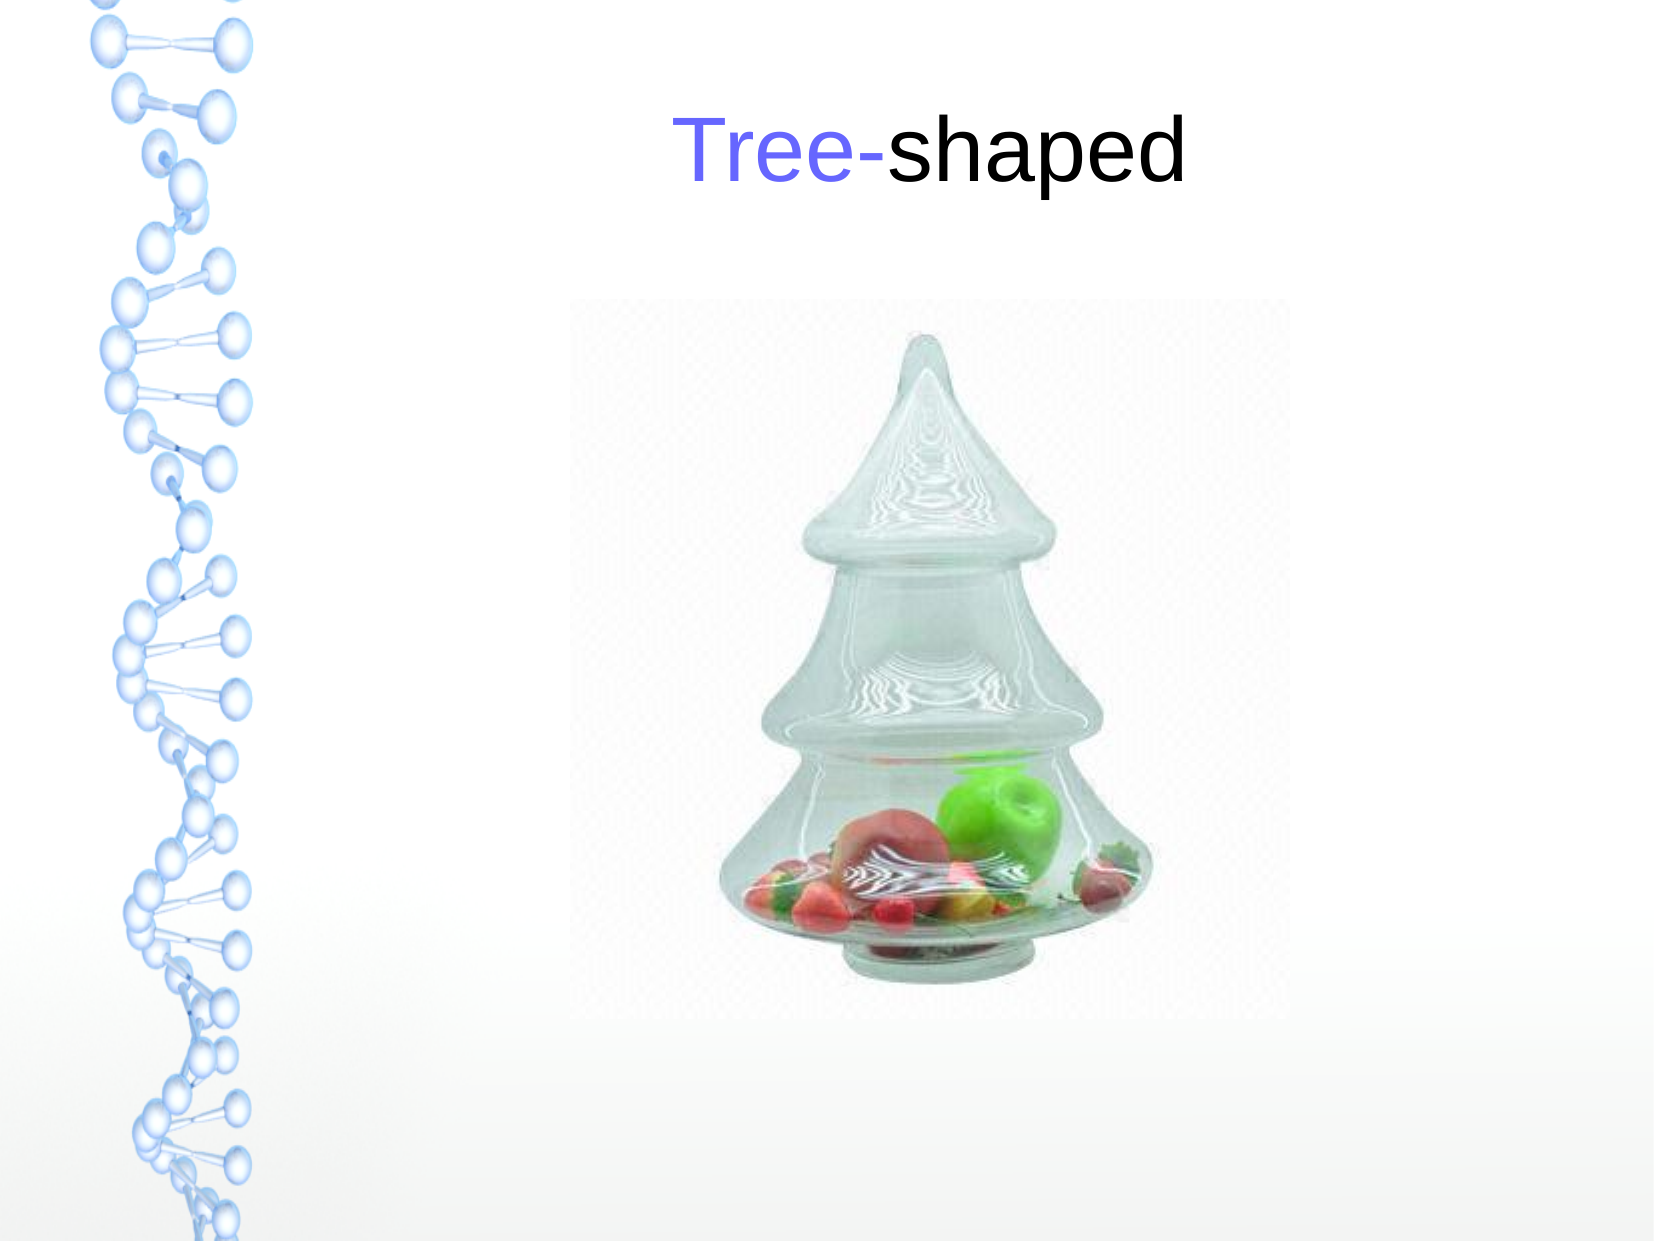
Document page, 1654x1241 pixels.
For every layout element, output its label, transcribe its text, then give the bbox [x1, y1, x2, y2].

picture [0, 0, 1654, 1241]
title Tree-shaped [265, 47, 1595, 252]
